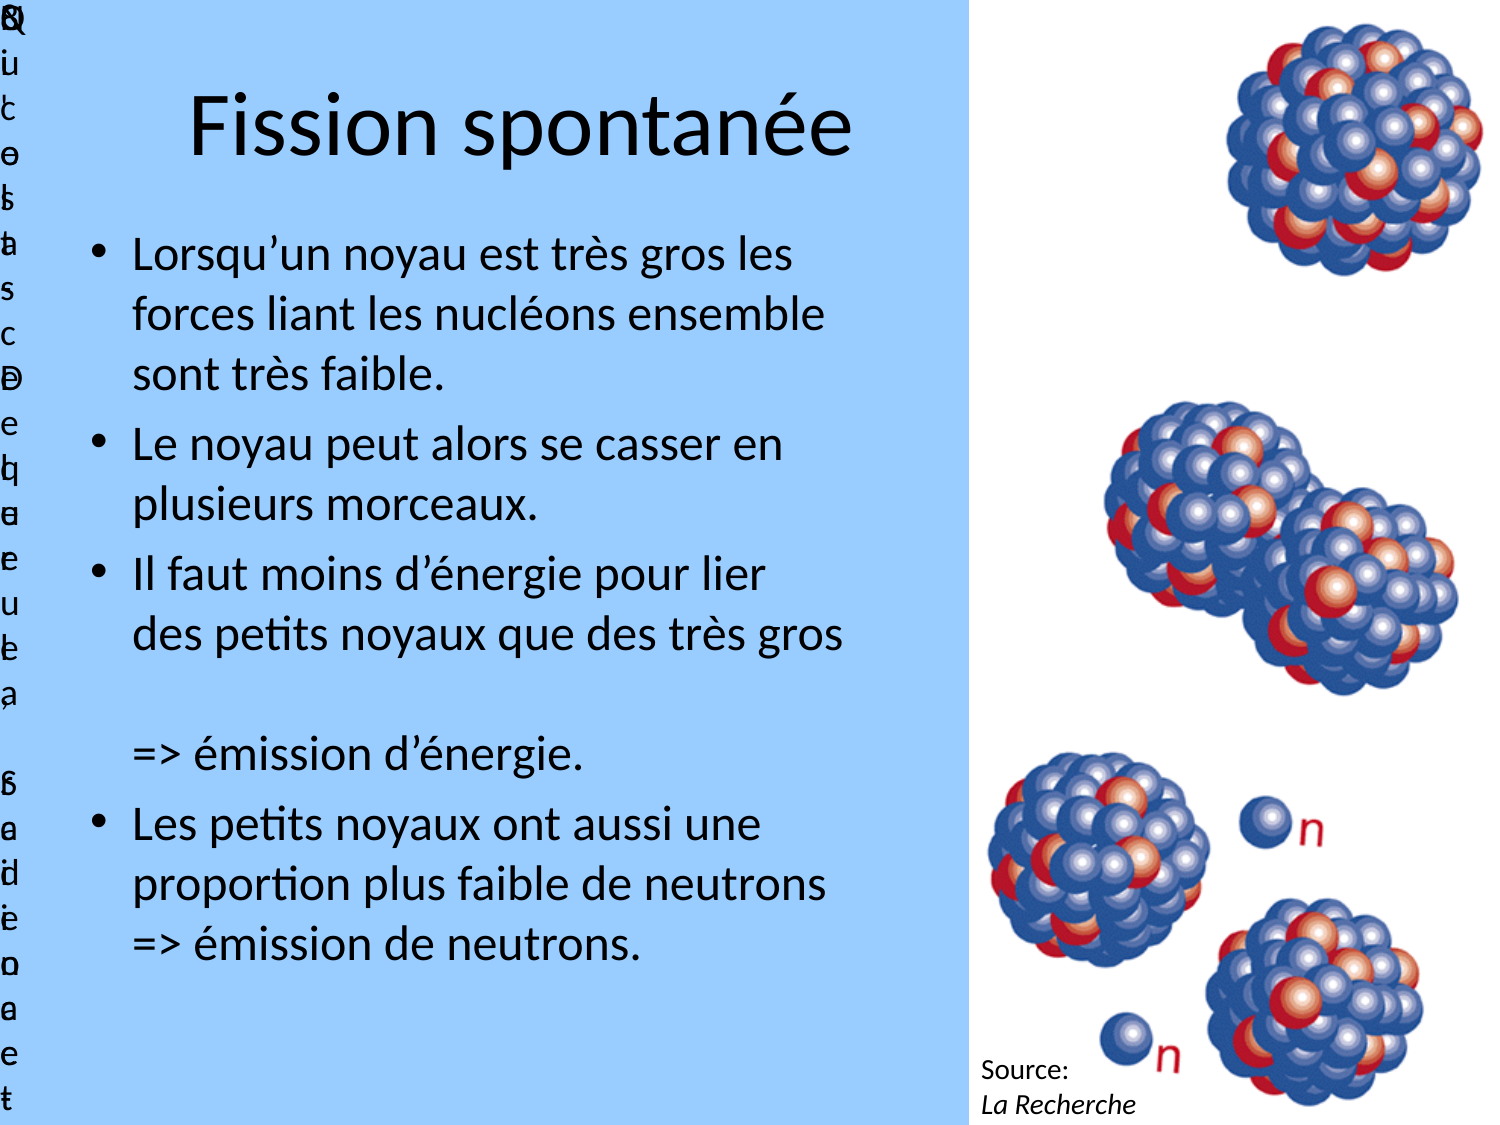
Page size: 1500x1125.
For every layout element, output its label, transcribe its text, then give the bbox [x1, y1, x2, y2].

text_box Source: La Recherche [966, 1042, 1232, 1125]
picture [969, 0, 1500, 1125]
title Fission spontanée [75, 25, 969, 213]
list Lorsqu’un noyau est très gros les forces liant les nucléons ensemble sont très faible. Le noyau peut alors se casser en plusieurs morceaux. Il faut moins d’énergie pour lier des petits noyaux que des très gros => émission d’énergie. Les petits noyaux ont aussi une proportion plus faible de neutrons => émission de neutrons. [75, 212, 863, 1005]
